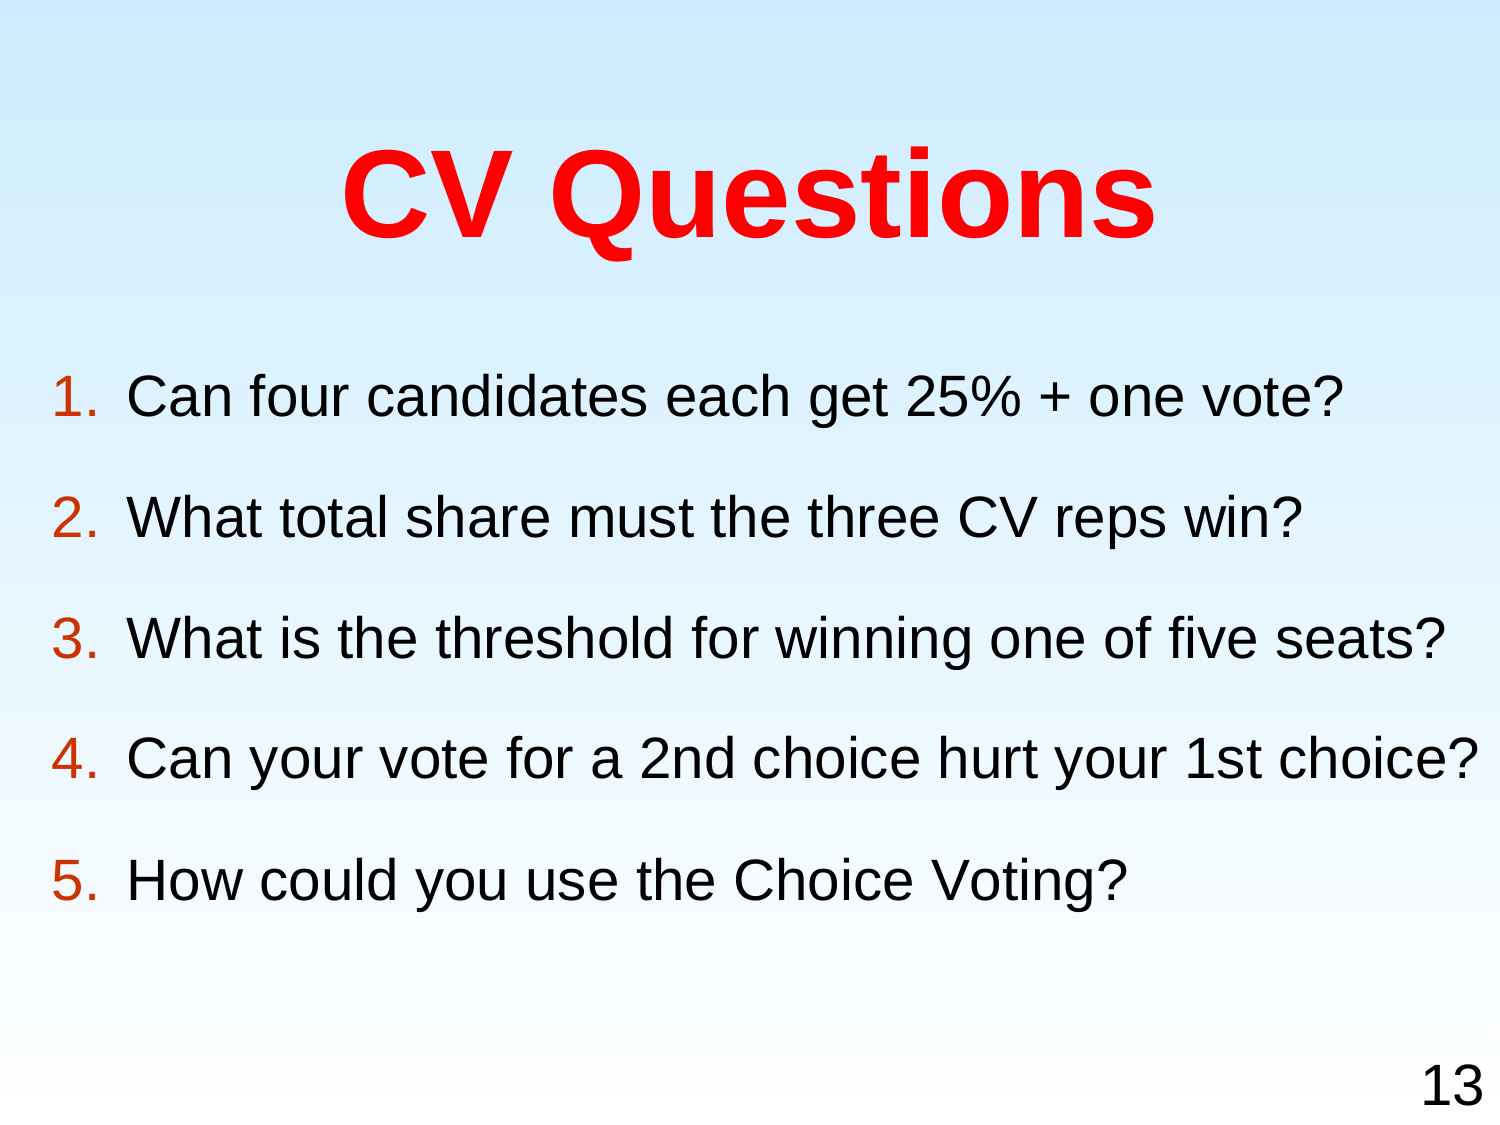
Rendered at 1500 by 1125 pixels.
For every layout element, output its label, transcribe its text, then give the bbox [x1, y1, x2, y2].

text_box Can four candidates each get 25% + one vote? What total share must the three CV reps win? What is the threshold for winning one of five seats? Can your vote for a 2nd choice hurt your 1st choice? How could you use the Choice Voting? [0, 350, 1500, 920]
title CV Questions [0, 99, 1500, 288]
text_box 5 [1400, 1039, 1500, 1125]
